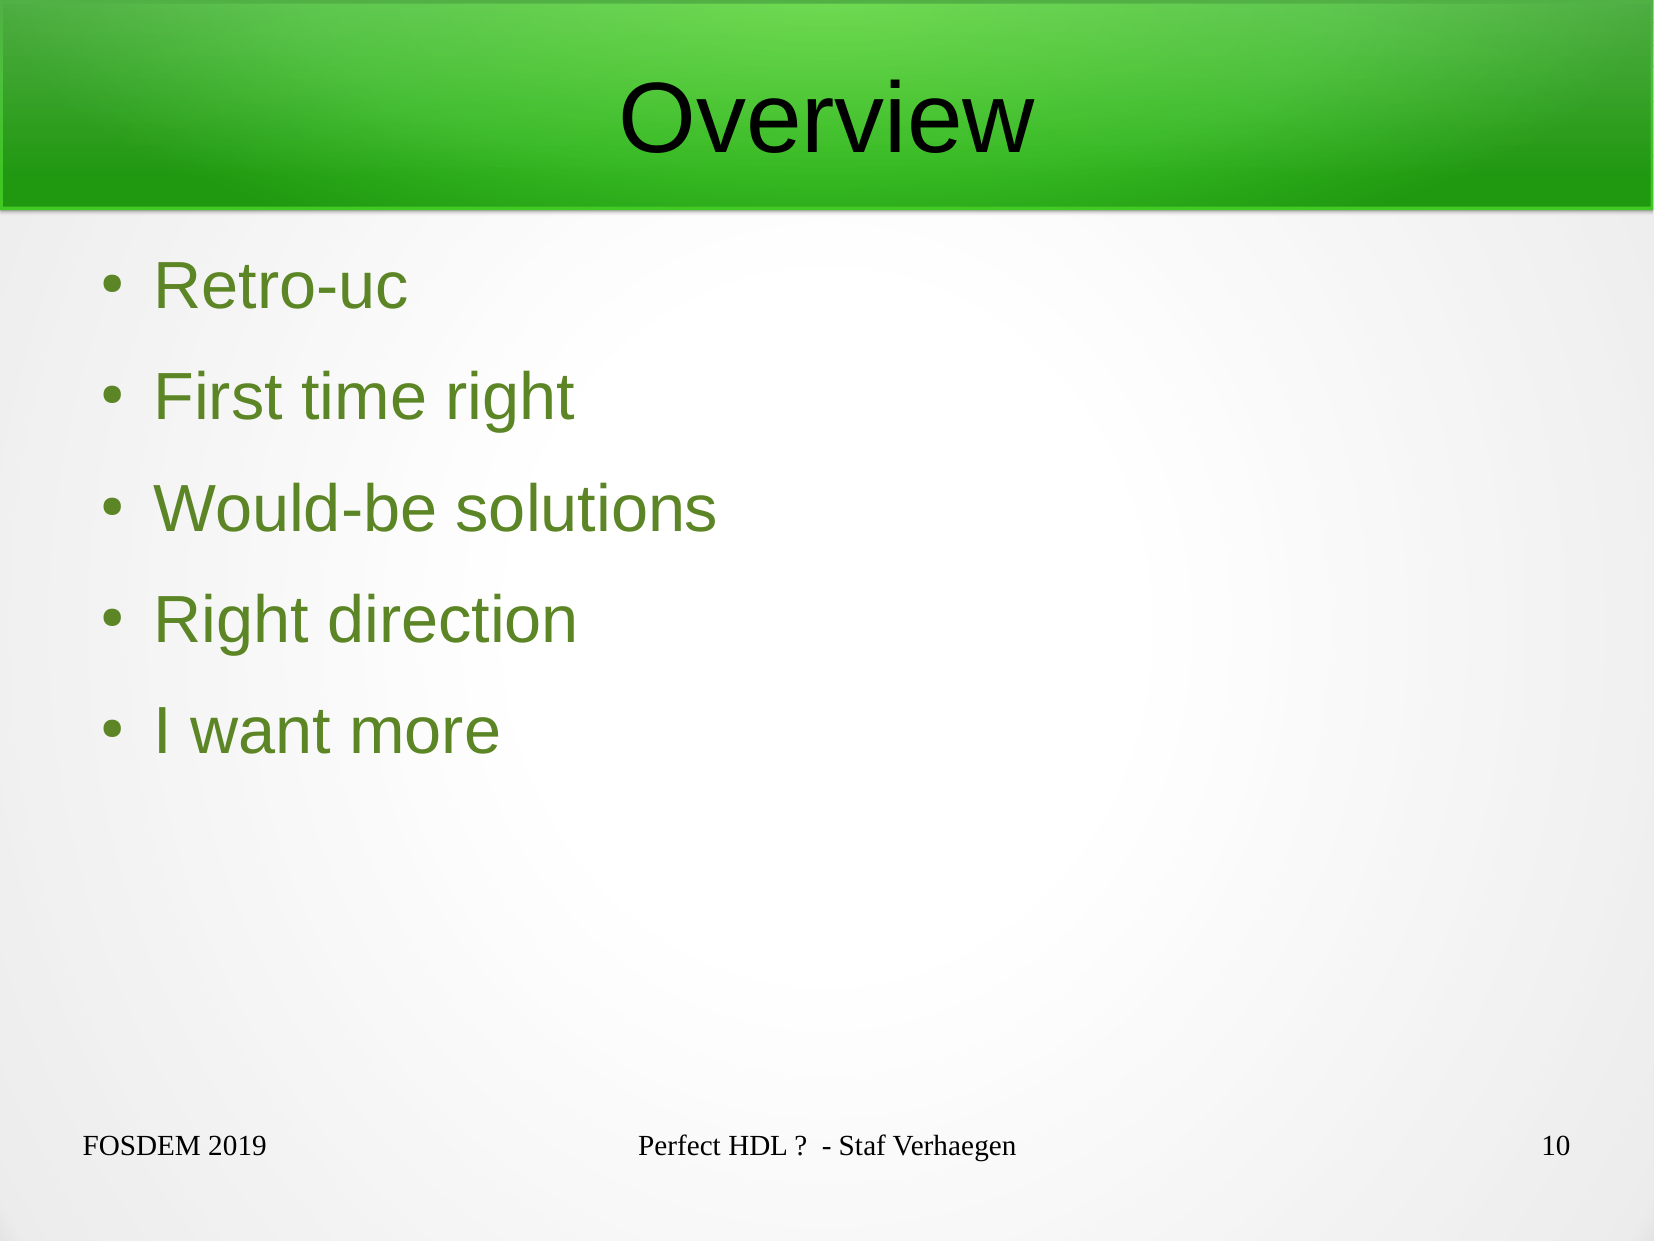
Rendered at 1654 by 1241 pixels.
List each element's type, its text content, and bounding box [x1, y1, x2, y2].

title Overview [82, 27, 1571, 209]
list Retro-uc First time right Would-be solutions Right direction I want more [82, 248, 1571, 1087]
